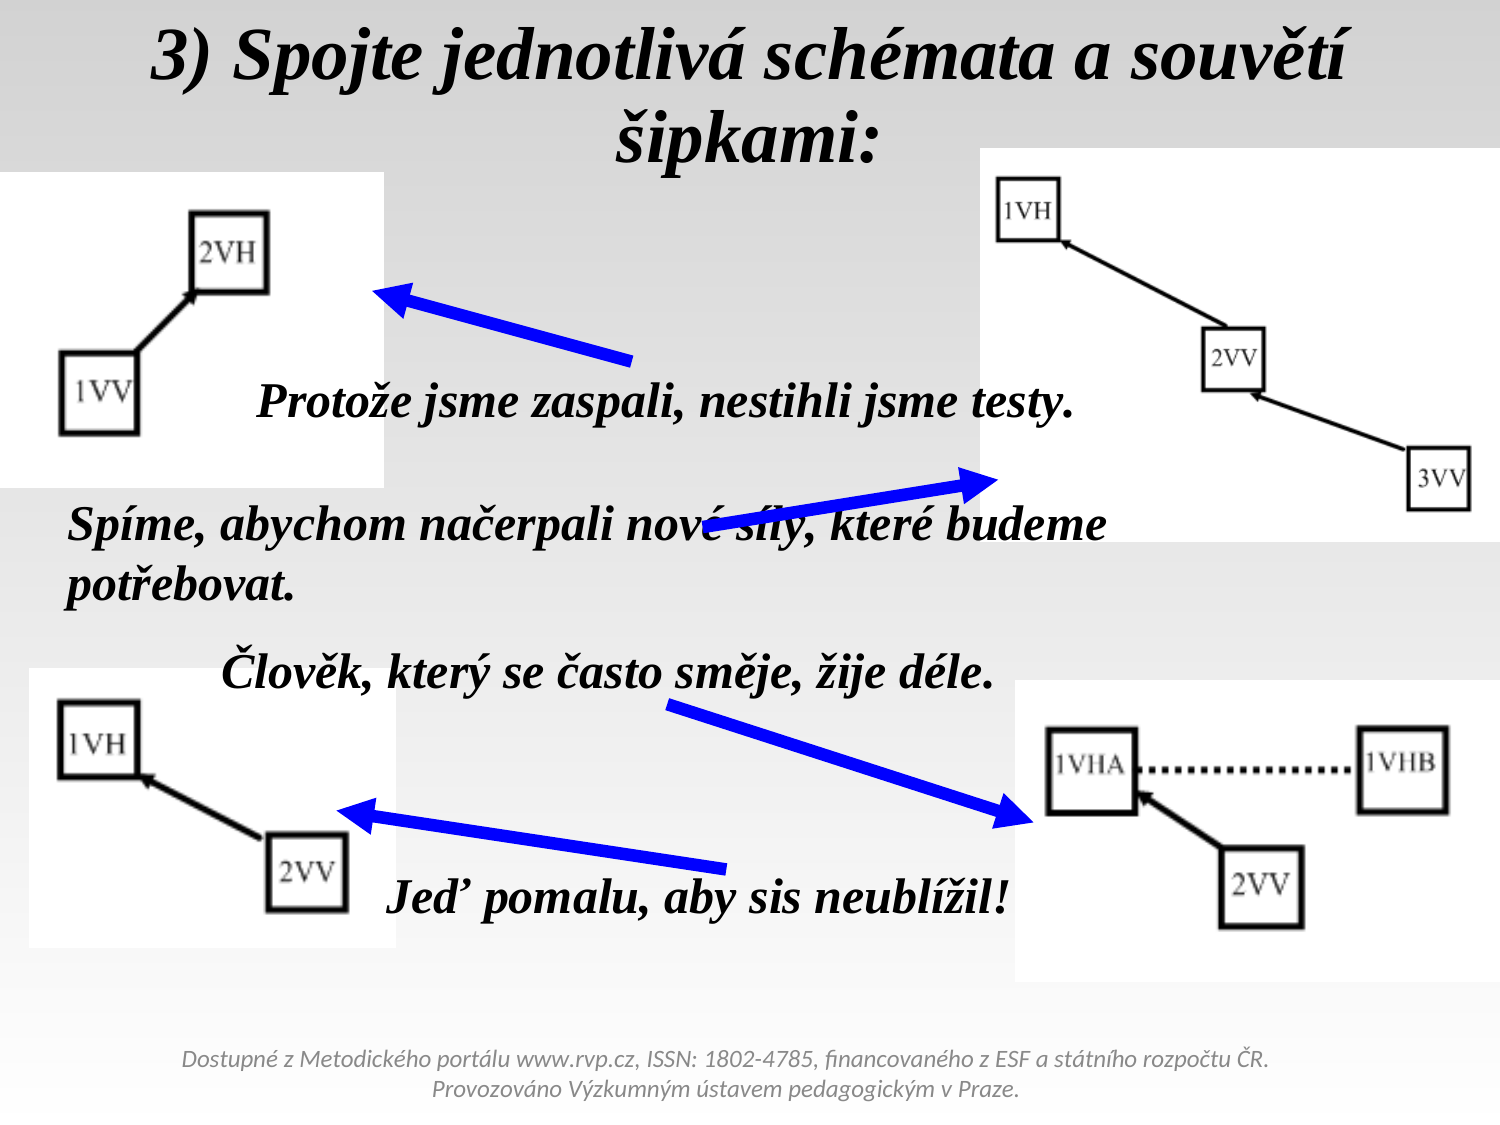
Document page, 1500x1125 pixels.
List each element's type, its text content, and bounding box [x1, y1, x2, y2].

picture [1015, 680, 1500, 982]
text_box Dostupné z Metodického portálu www.rvp.cz, ISSN: 1802-4785, financovaného z ESF a státního rozpočtu ČR. Provozováno Výzkumným ústavem pedagogickým v Praze. [105, 1042, 1348, 1103]
text_box Protože jsme zaspali, nestihli jsme testy. [242, 337, 1235, 456]
text_box Spíme, abychom načerpali nové síly, které budeme potřebovat. [53, 491, 1365, 610]
title 3) Spojte jednotlivá schémata a souvětí šipkami: [0, 0, 1500, 194]
text_box Člověk, který se často směje, žije déle. [206, 610, 1199, 728]
text_box Jeď pomalu, aby sis neublížil! [372, 834, 1140, 953]
picture [29, 668, 396, 948]
picture [980, 148, 1500, 542]
picture [0, 172, 384, 488]
